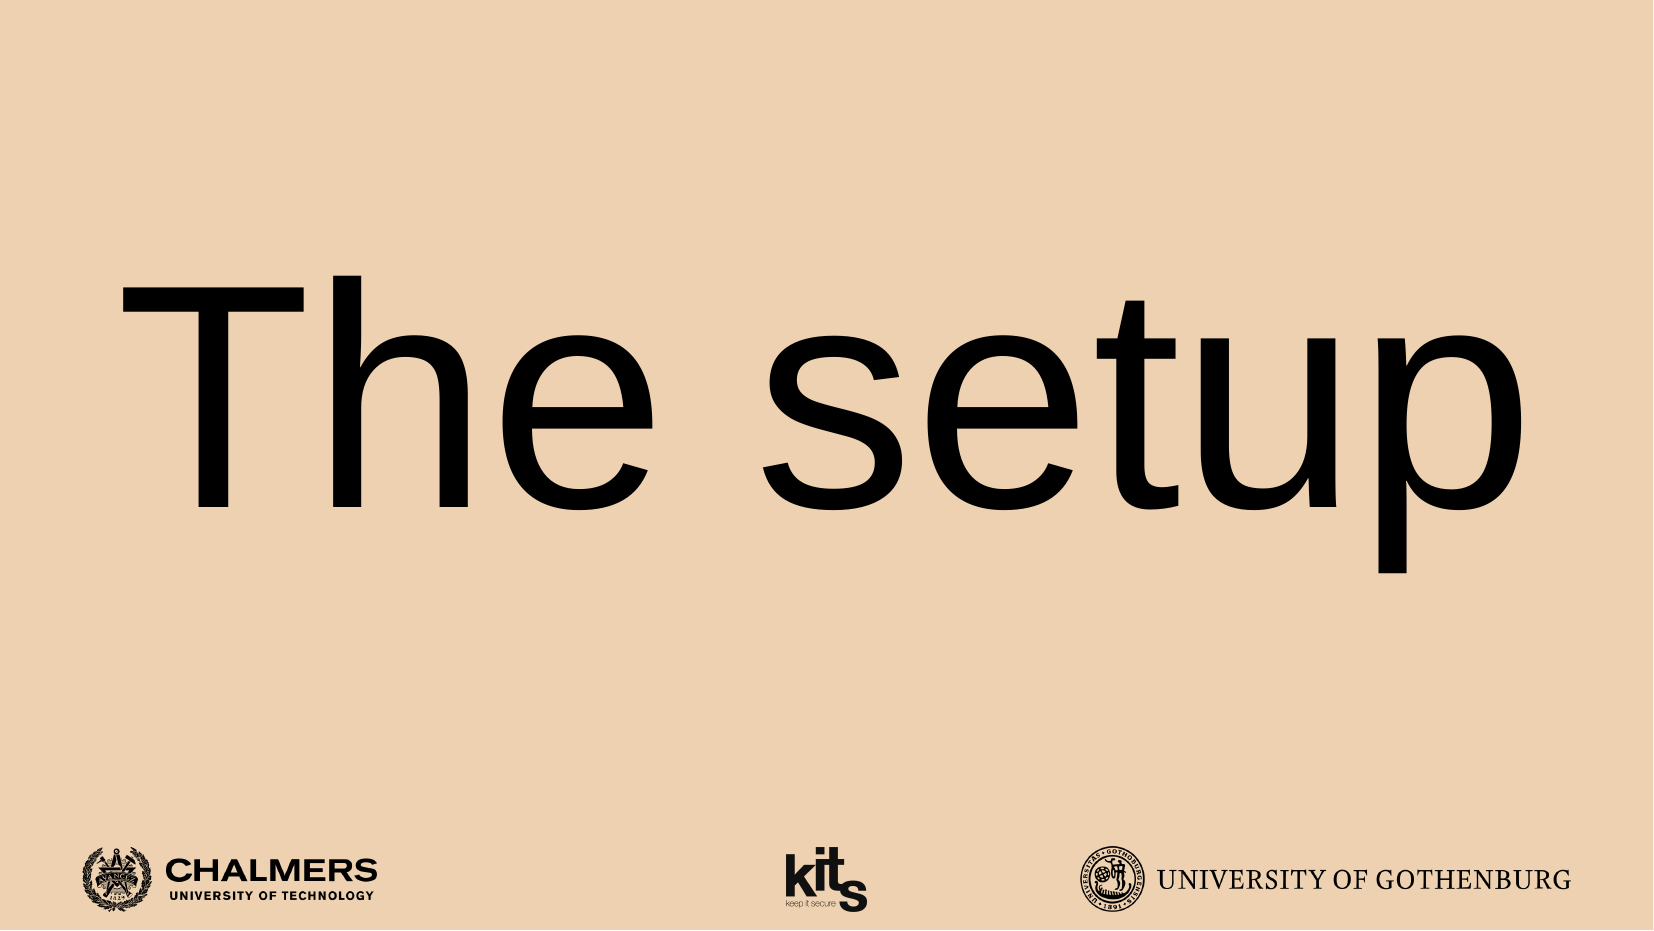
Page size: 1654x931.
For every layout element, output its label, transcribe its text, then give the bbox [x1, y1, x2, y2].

picture [82, 847, 377, 912]
picture [786, 847, 867, 912]
subtitle The setup [82, 37, 1571, 757]
picture [1080, 846, 1571, 912]
